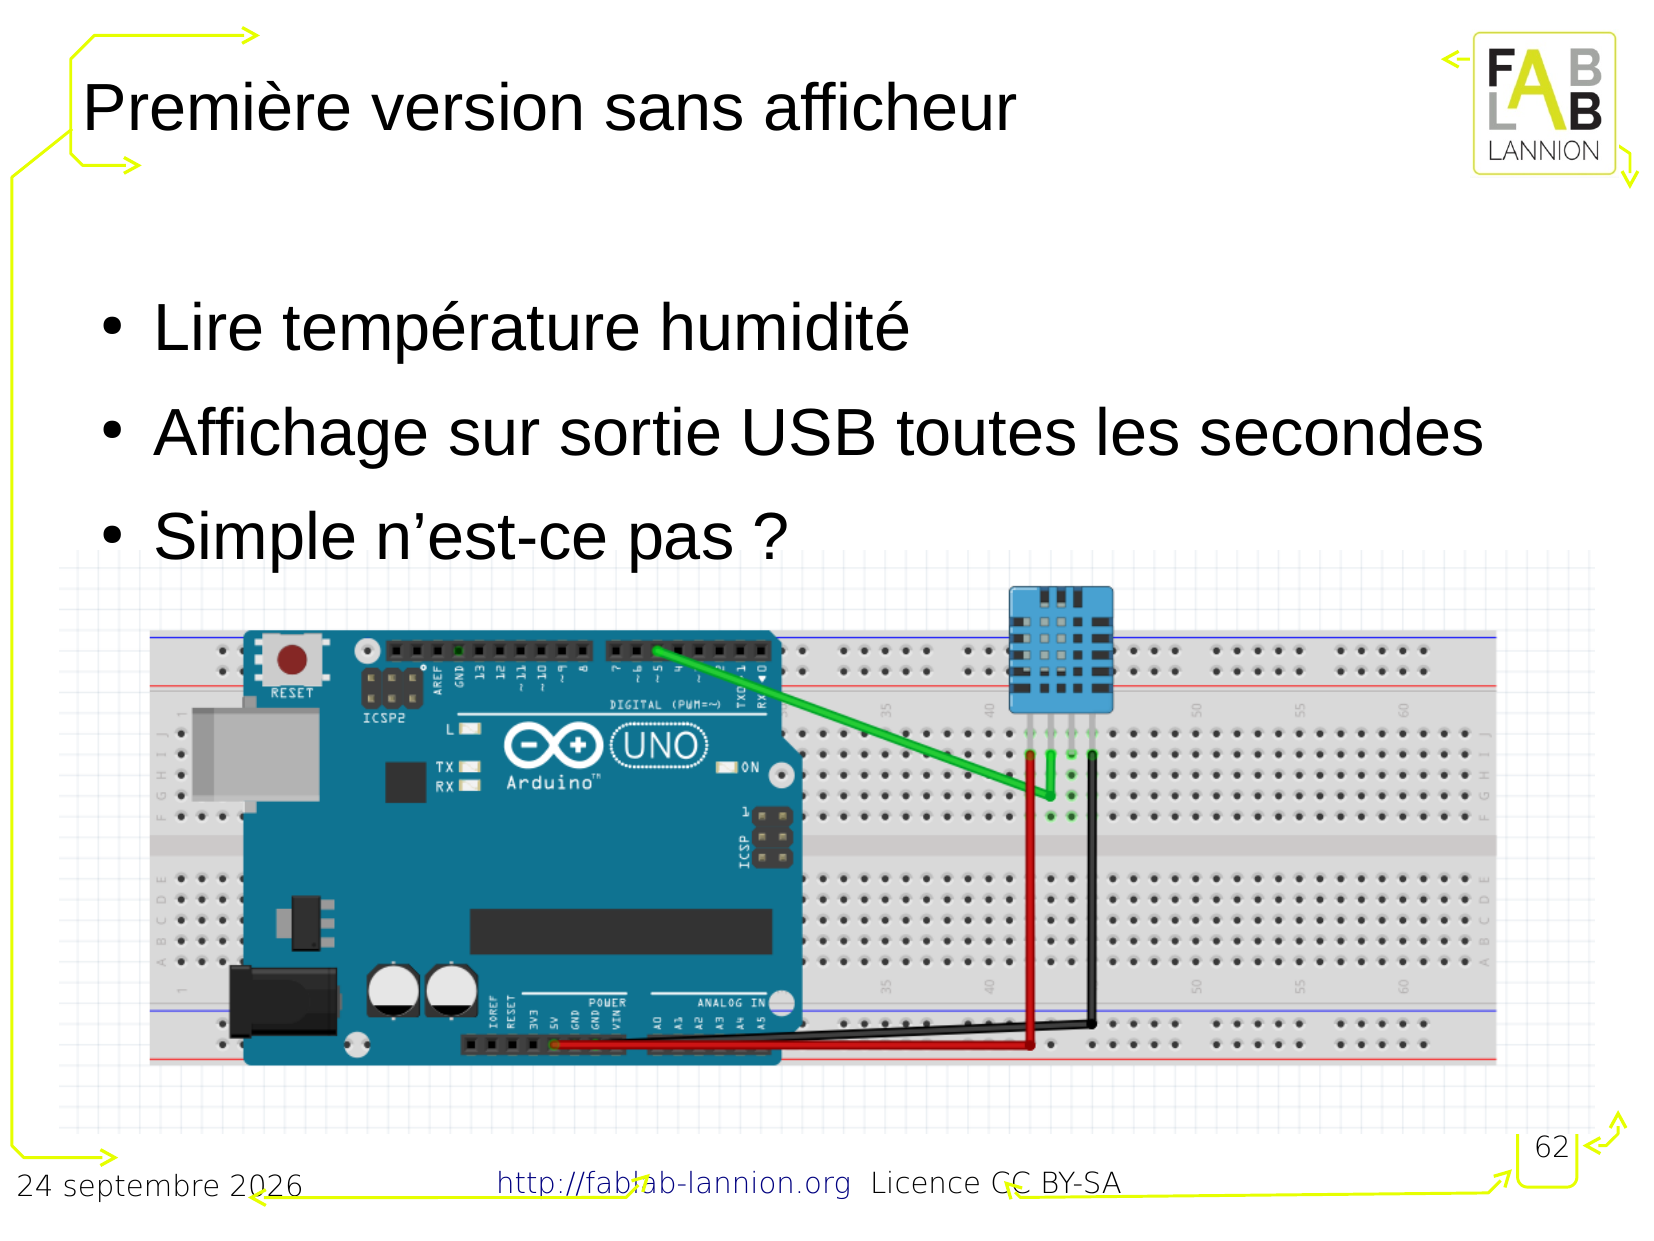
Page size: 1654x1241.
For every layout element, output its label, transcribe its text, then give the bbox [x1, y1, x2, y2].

picture [1470, 29, 1619, 178]
list Lire température humidité Affichage sur sortie USB toutes les secondes Simple n’est-ce pas ? [82, 290, 1571, 1010]
picture [59, 550, 1595, 1134]
title Première version sans afficheur [82, 49, 1441, 166]
